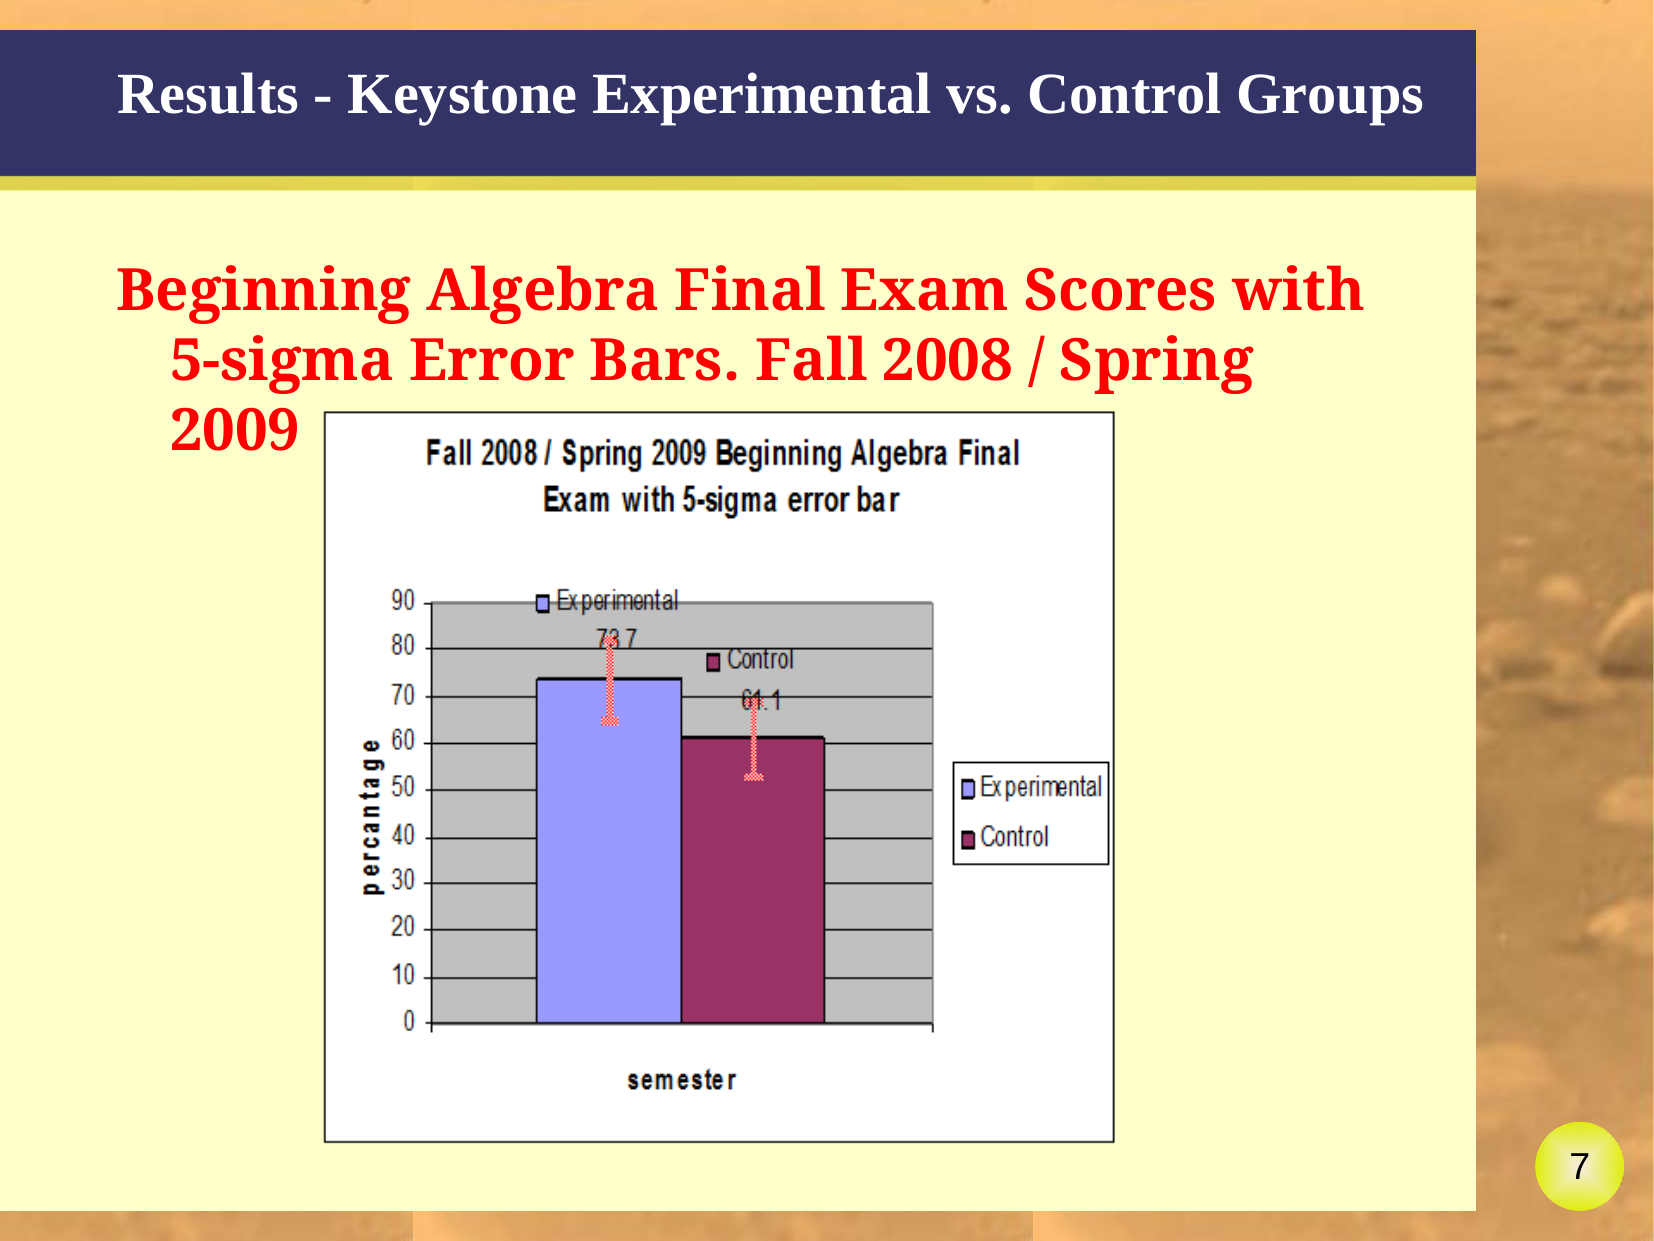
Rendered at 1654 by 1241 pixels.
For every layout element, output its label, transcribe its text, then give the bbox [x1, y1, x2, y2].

text_box Beginning Algebra Final Exam Scores with 5-sigma Error Bars. Fall 2008 / Spring 2009 [102, 245, 1402, 470]
text_box Results - Keystone Experimental vs. Control Groups [52, 48, 1491, 133]
picture [314, 398, 1127, 1157]
